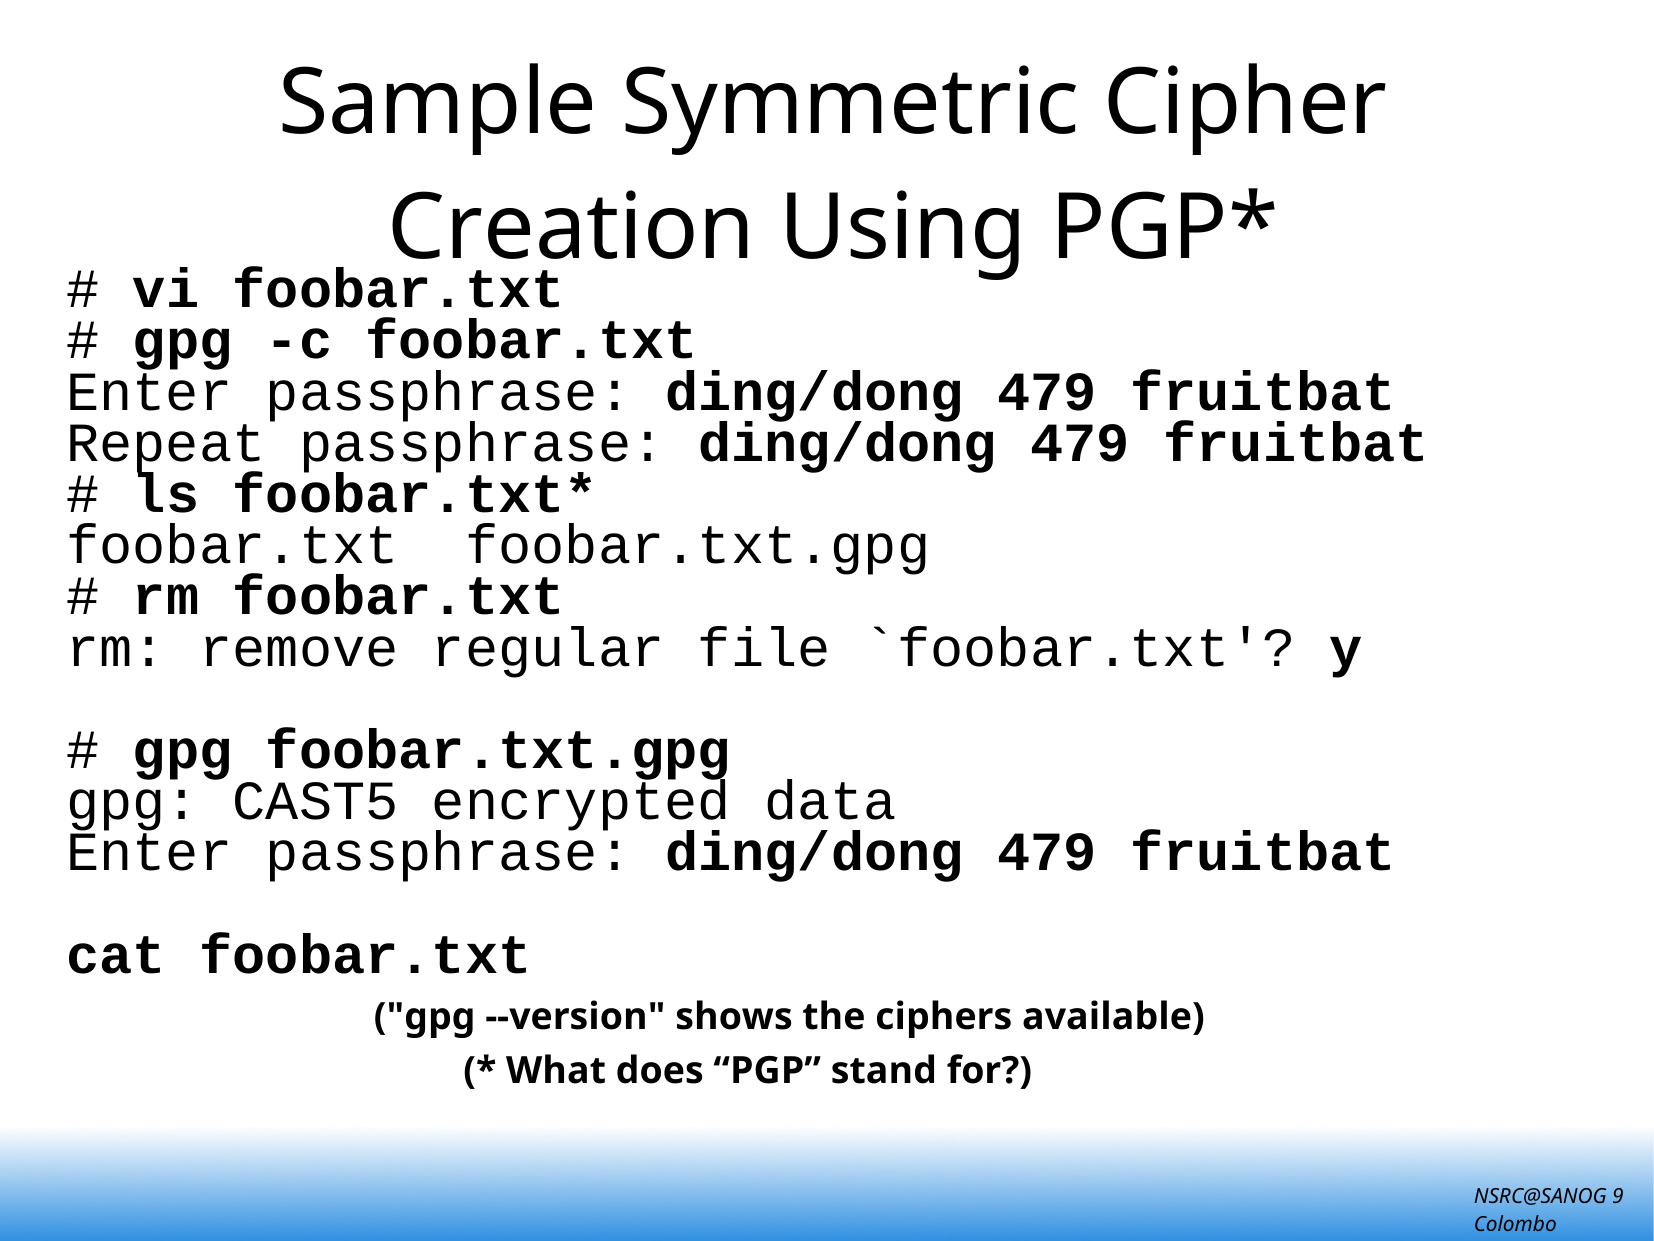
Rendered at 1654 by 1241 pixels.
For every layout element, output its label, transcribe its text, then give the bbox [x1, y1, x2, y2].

title Sample Symmetric Cipher Creation Using PGP* [165, 35, 1503, 245]
picture [0, 1124, 1654, 1241]
text_box # vi foobar.txt # gpg -c foobar.txt Enter passphrase: ding/dong 479 fruitbat Repeat passphrase: ding/dong 479 fruitbat # ls foobar.txt* foobar.txt foobar.txt.gpg # rm foobar.txt rm: remove regular file `foobar.txt'? y # gpg foobar.txt.gpg gpg: CAST5 encrypted data Enter passphrase: ding/dong 479 fruitbat cat foobar.txt ("gpg --version" shows the ciphers available) (* What does “PGP” stand for?) [41, 254, 1612, 1143]
